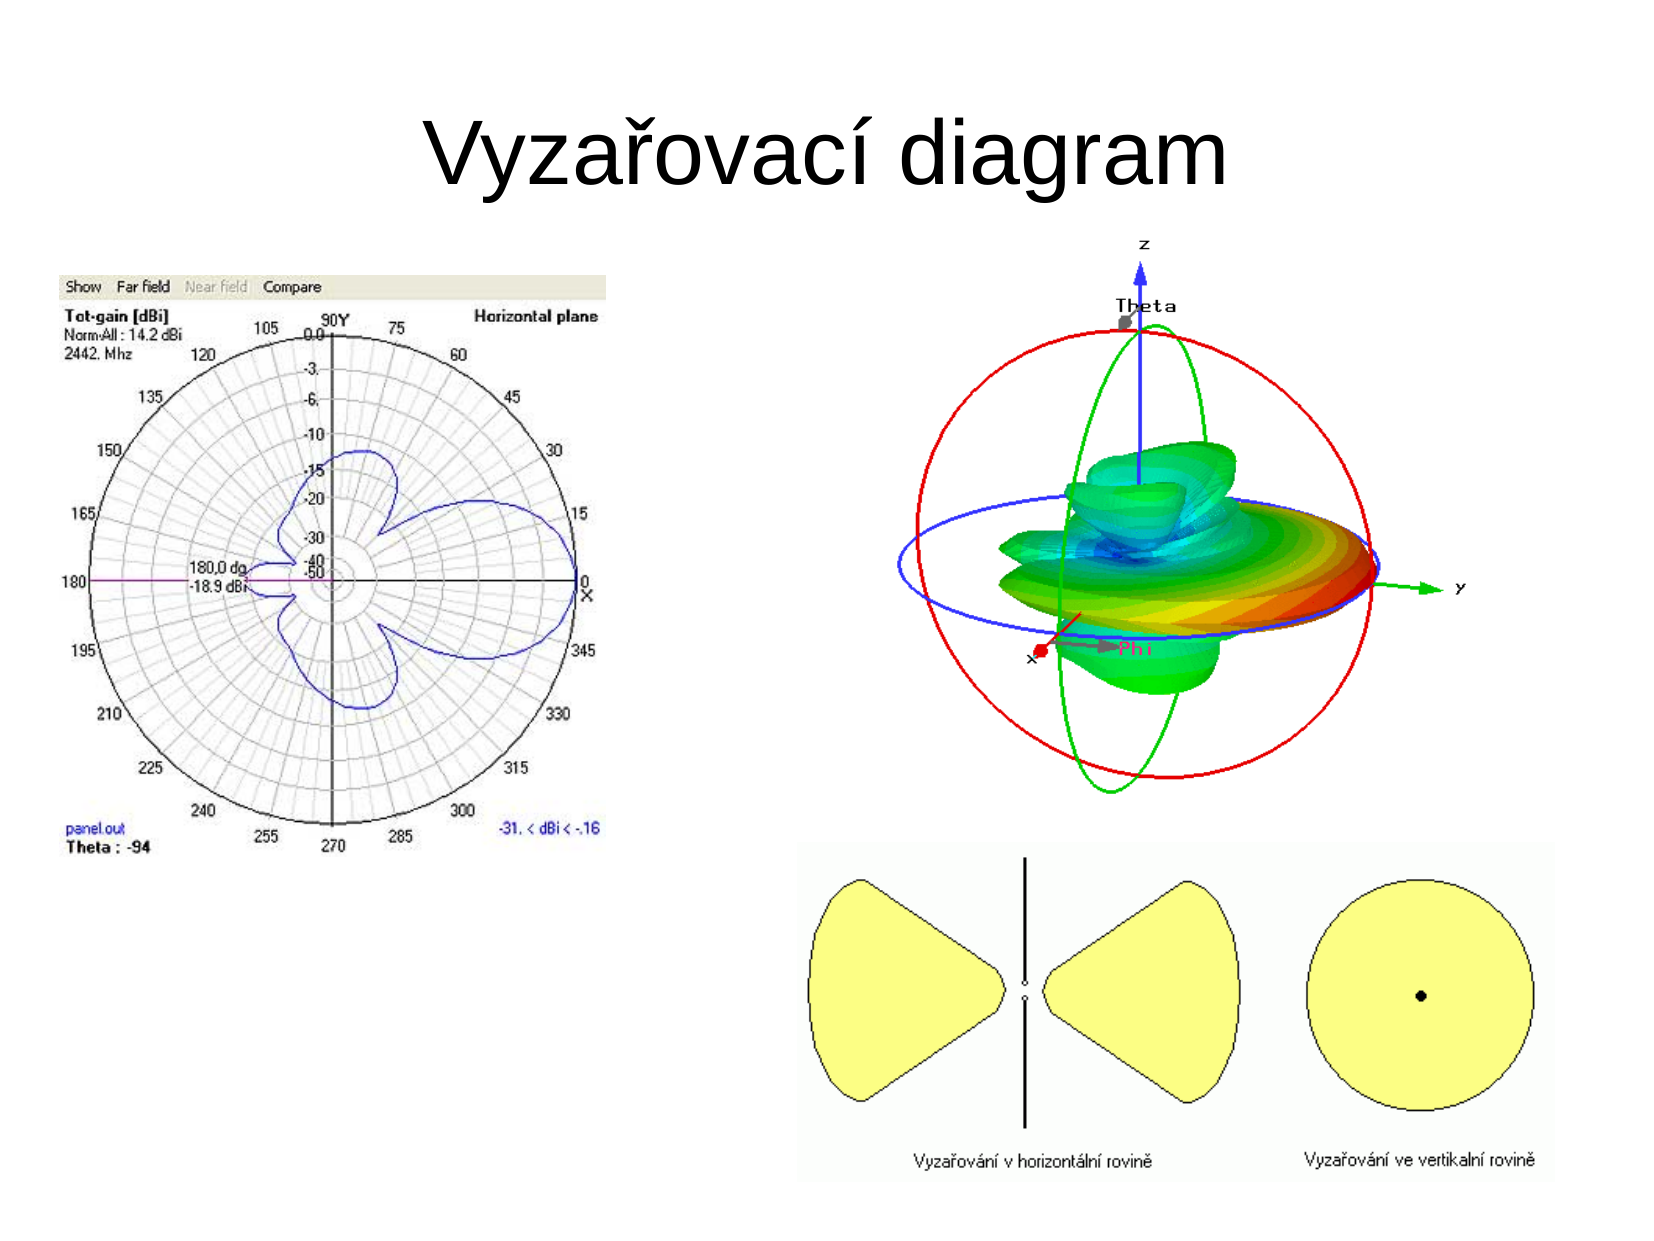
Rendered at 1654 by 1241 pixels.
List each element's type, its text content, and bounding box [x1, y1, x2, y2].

picture [885, 236, 1477, 806]
picture [59, 275, 606, 857]
title Vyzařovací diagram [82, 49, 1571, 257]
picture [797, 842, 1555, 1182]
